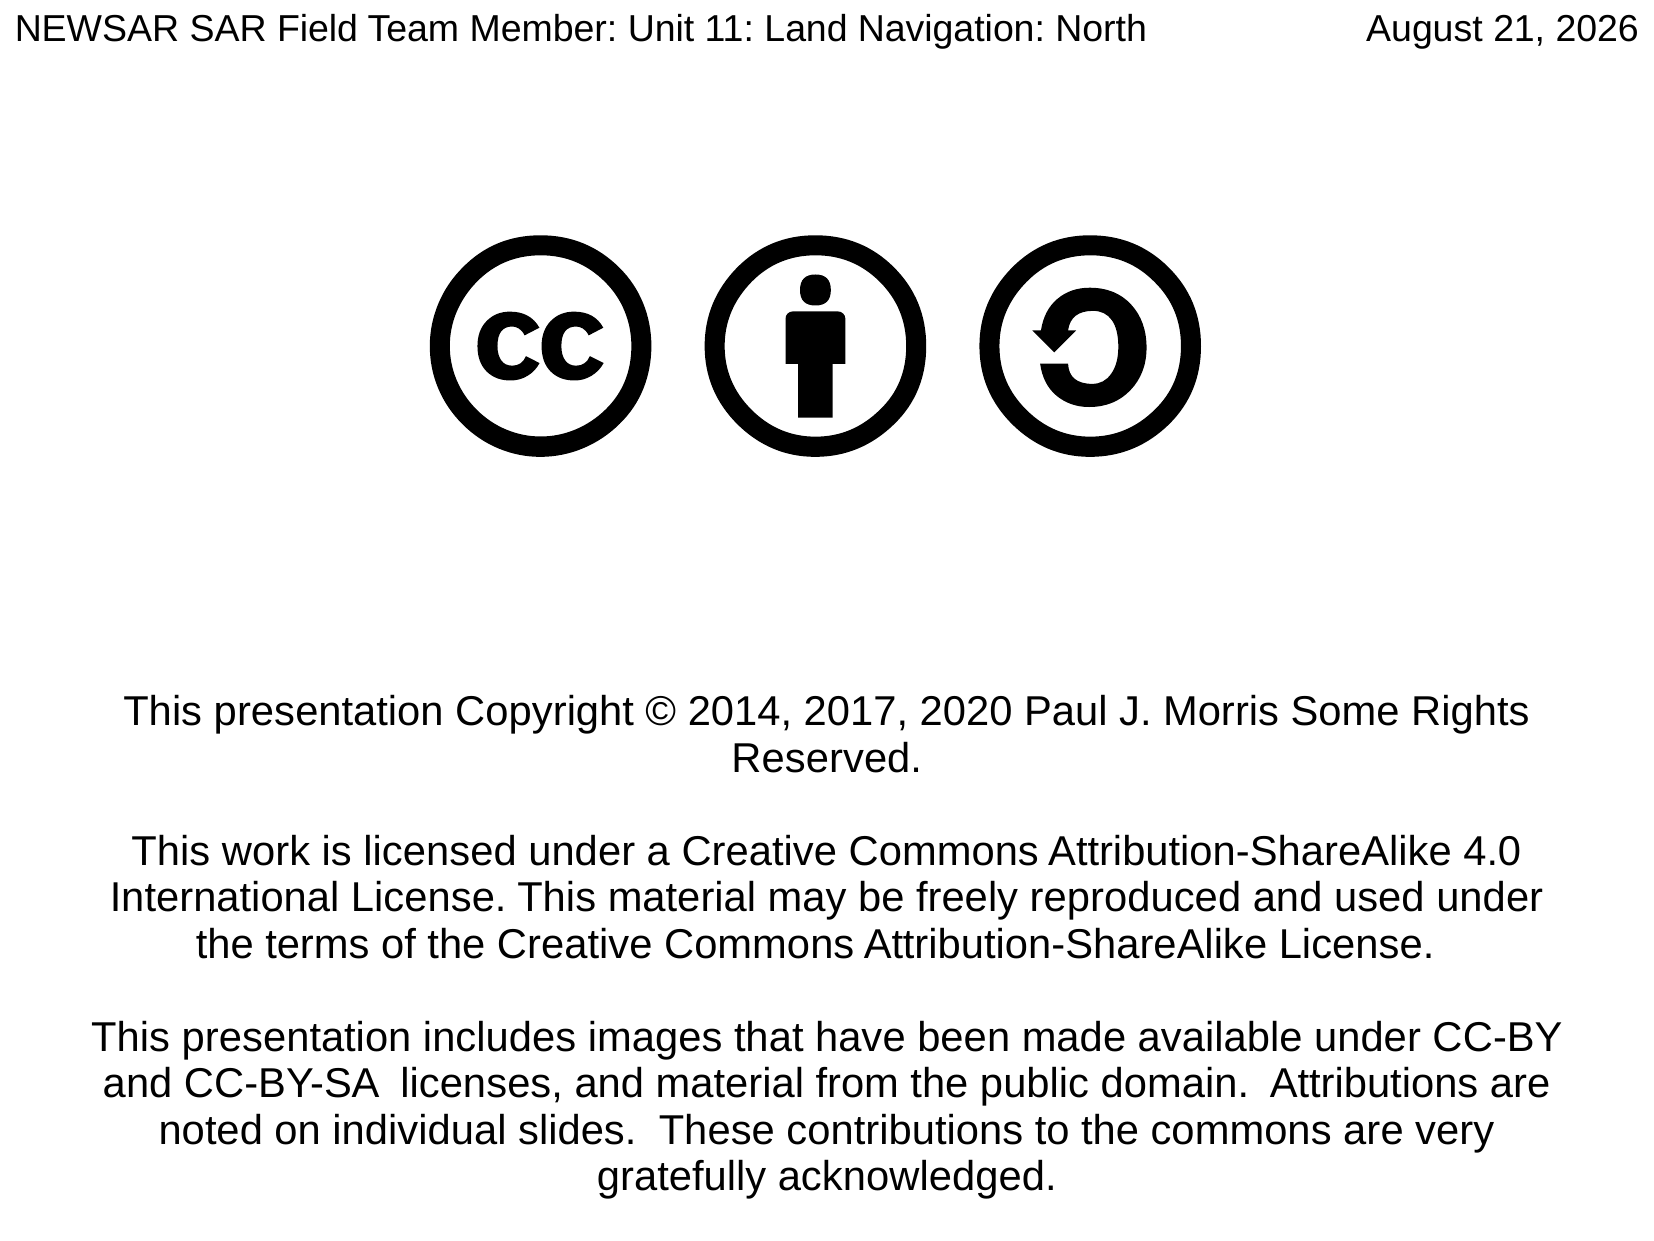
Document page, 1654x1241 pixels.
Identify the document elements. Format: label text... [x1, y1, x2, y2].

picture [702, 233, 928, 459]
text_box NEWSAR SAR Field Team Member: Unit 11: Land Navigation: North [0, 0, 1163, 57]
text_box This presentation Copyright © 2014, 2017, 2020 Paul J. Morris Some Rights Reserved. This work is licensed under a Creative Commons Attribution-ShareAlike 4.0 International License. This material may be freely reproduced and used under the terms of the Creative Commons Attribution-ShareAlike License. This presentation includes images that have been made available under CC-BY and CC-BY-SA licenses, and material from the public domain. Attributions are noted on individual slides. These contributions to the commons are very gratefully acknowledged. [82, 687, 1571, 1200]
picture [428, 233, 654, 459]
text_box February 21, 2020 [1196, 0, 1654, 57]
picture [977, 233, 1203, 459]
